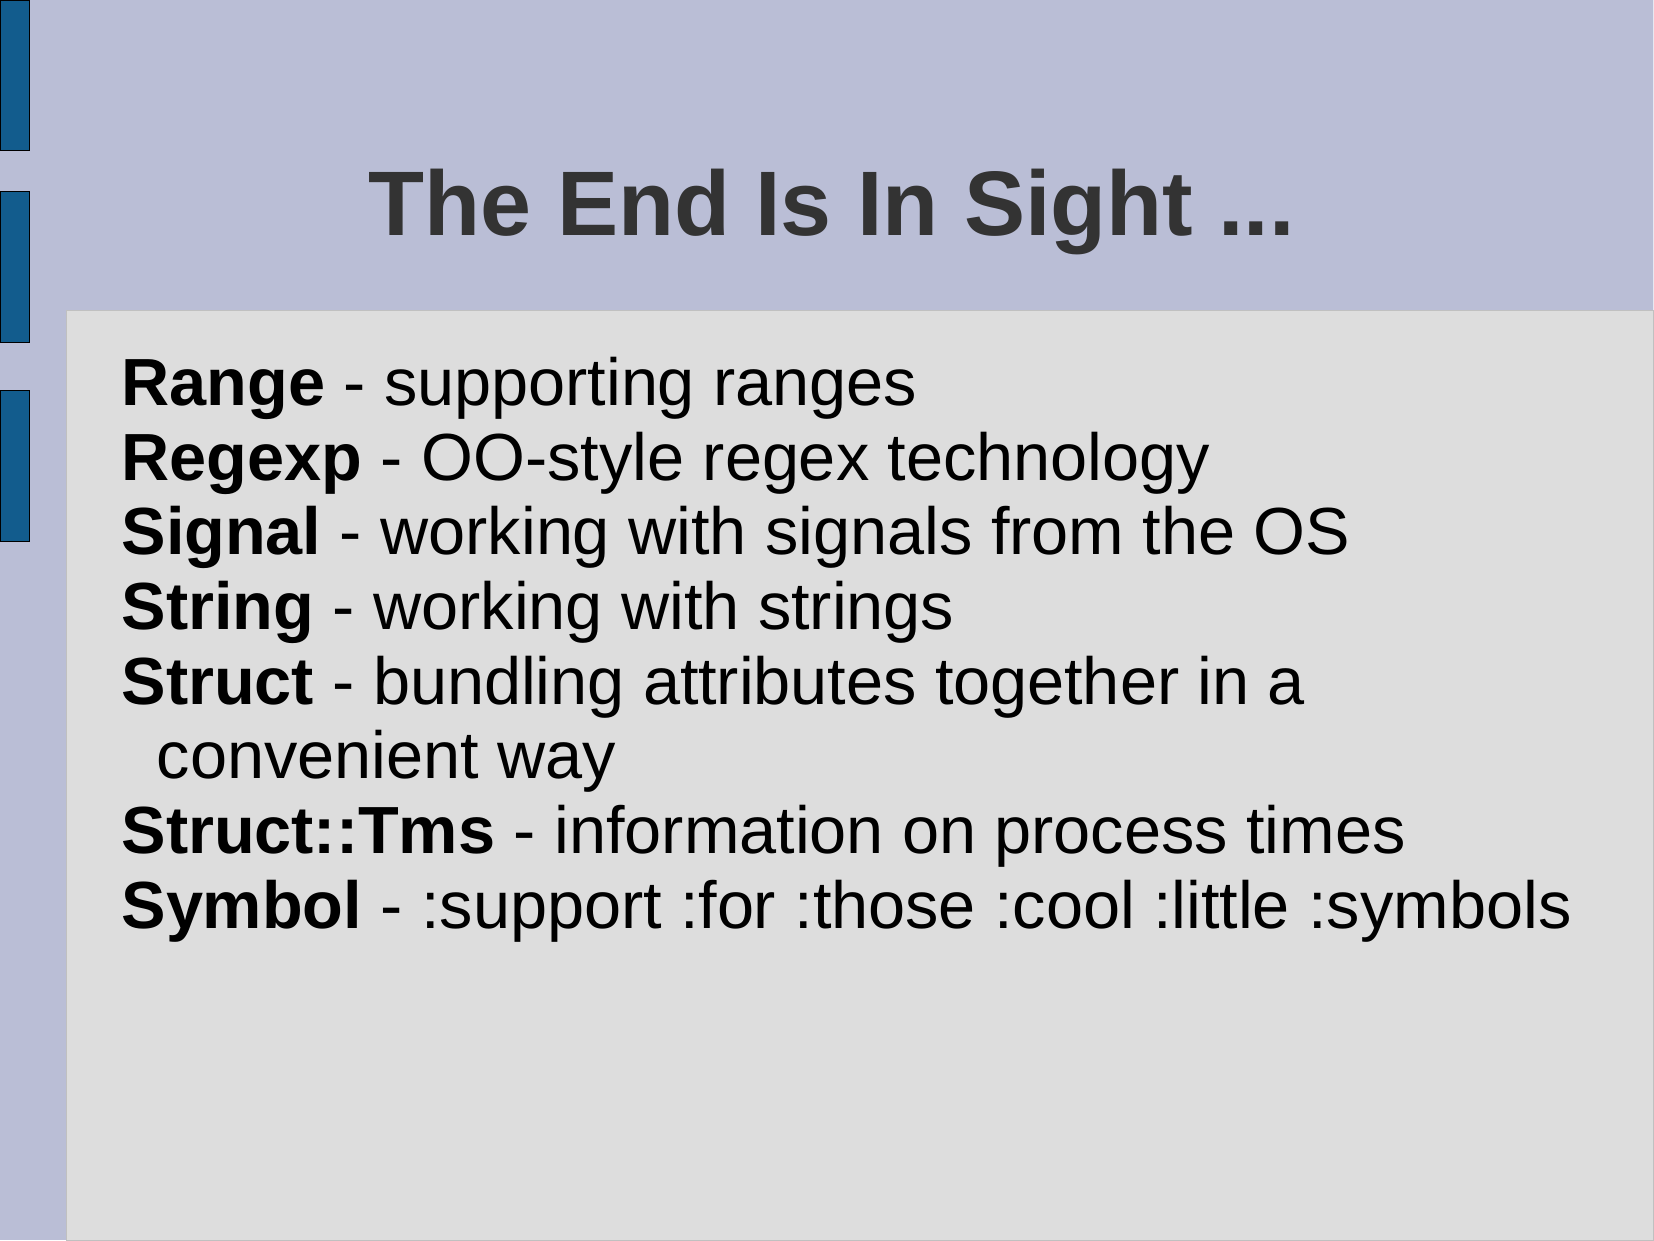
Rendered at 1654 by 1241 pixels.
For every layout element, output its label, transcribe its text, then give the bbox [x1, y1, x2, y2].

list Range - supporting ranges Regexp - OO-style regex technology Signal - working with signals from the OS String - working with strings Struct - bundling attributes together in a convenient way Struct::Tms - information on process times Symbol - :support :for :those :cool :little :symbols [121, 344, 1605, 1127]
title The End Is In Sight ... [126, 100, 1539, 308]
